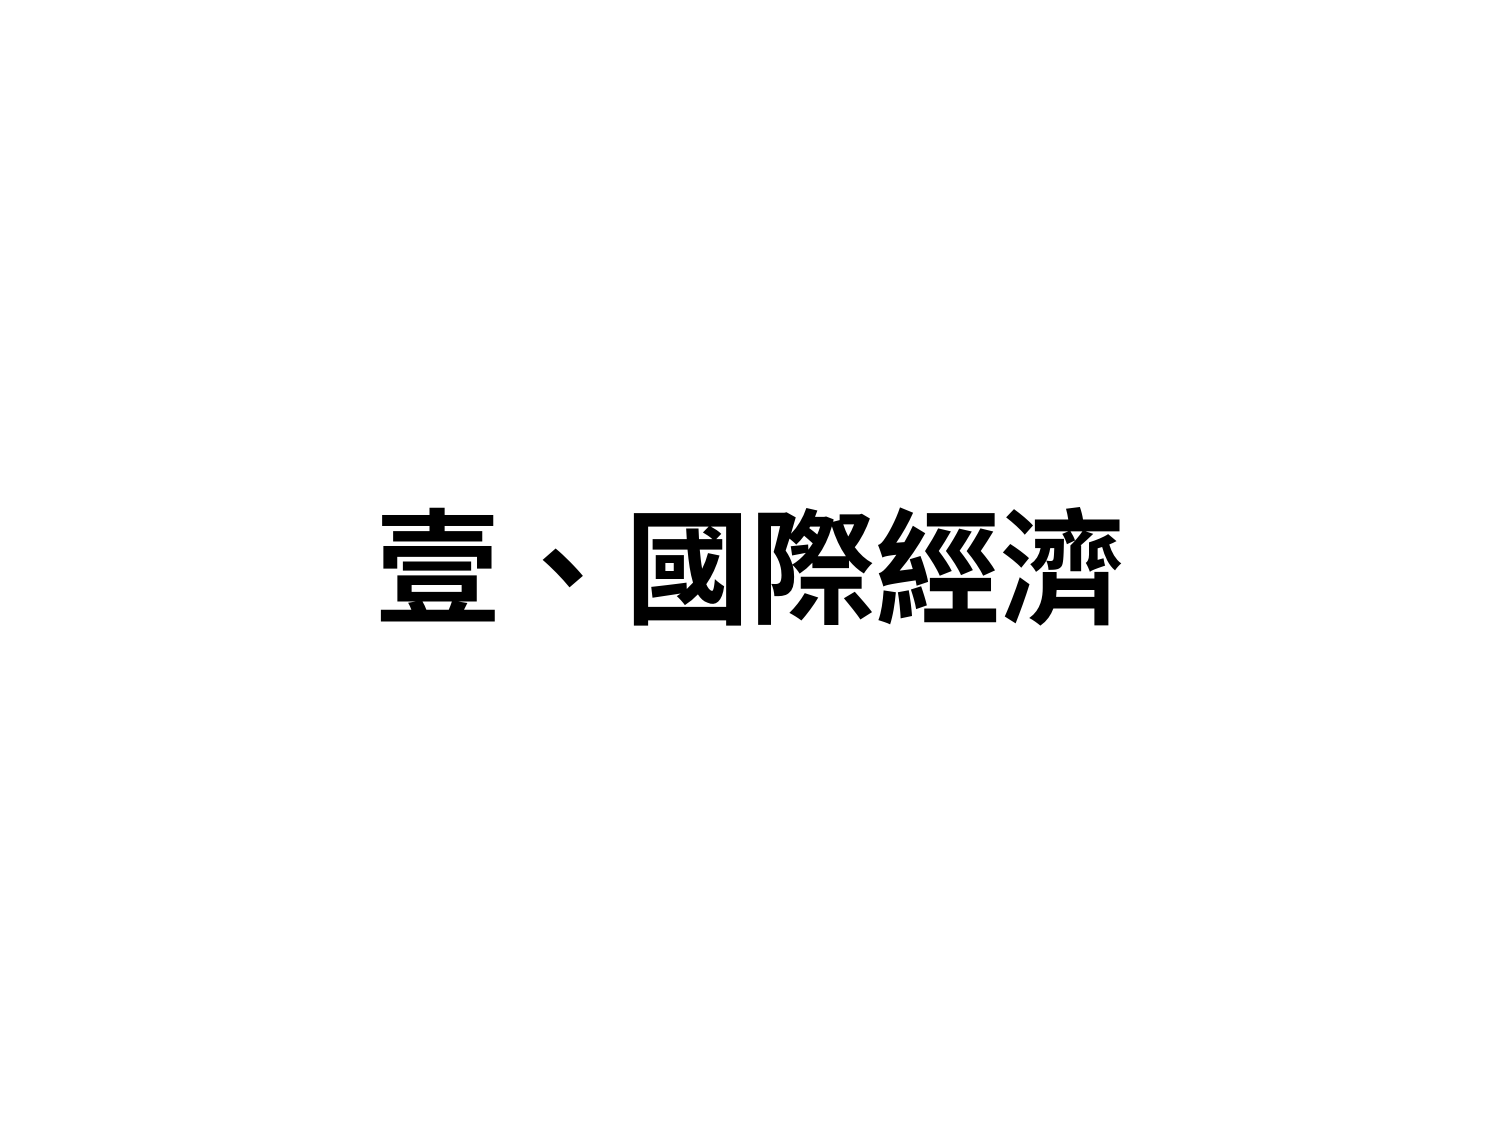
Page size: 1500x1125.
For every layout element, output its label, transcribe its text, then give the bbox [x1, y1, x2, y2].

text_box 壹、國際經濟 [0, 467, 1500, 662]
